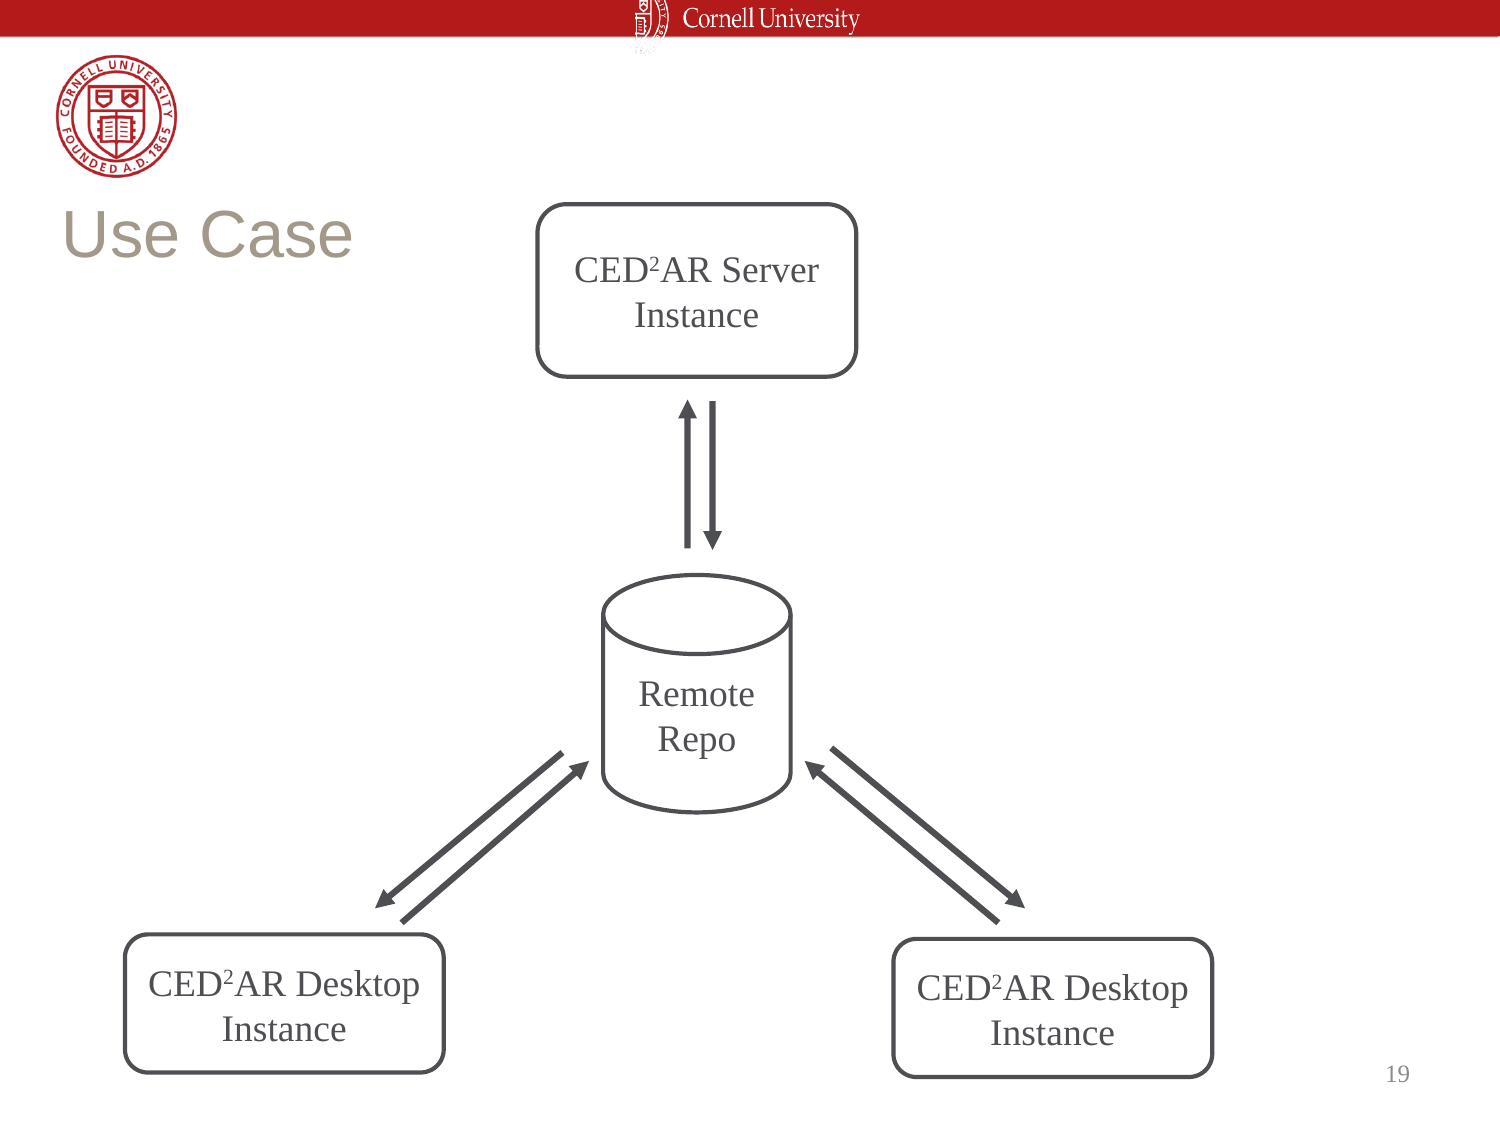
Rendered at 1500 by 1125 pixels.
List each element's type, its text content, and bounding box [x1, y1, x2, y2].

text_box Remote Repo [603, 574, 791, 813]
slide_number <number> [1074, 1042, 1425, 1103]
picture [50, 50, 195, 174]
text_box CED2AR Desktop Instance [124, 934, 444, 1073]
text_box CED2AR Server Instance [537, 204, 857, 377]
title Use Case [46, 174, 1471, 288]
picture [635, 0, 860, 60]
text_box CED2AR Desktop Instance [893, 938, 1213, 1078]
